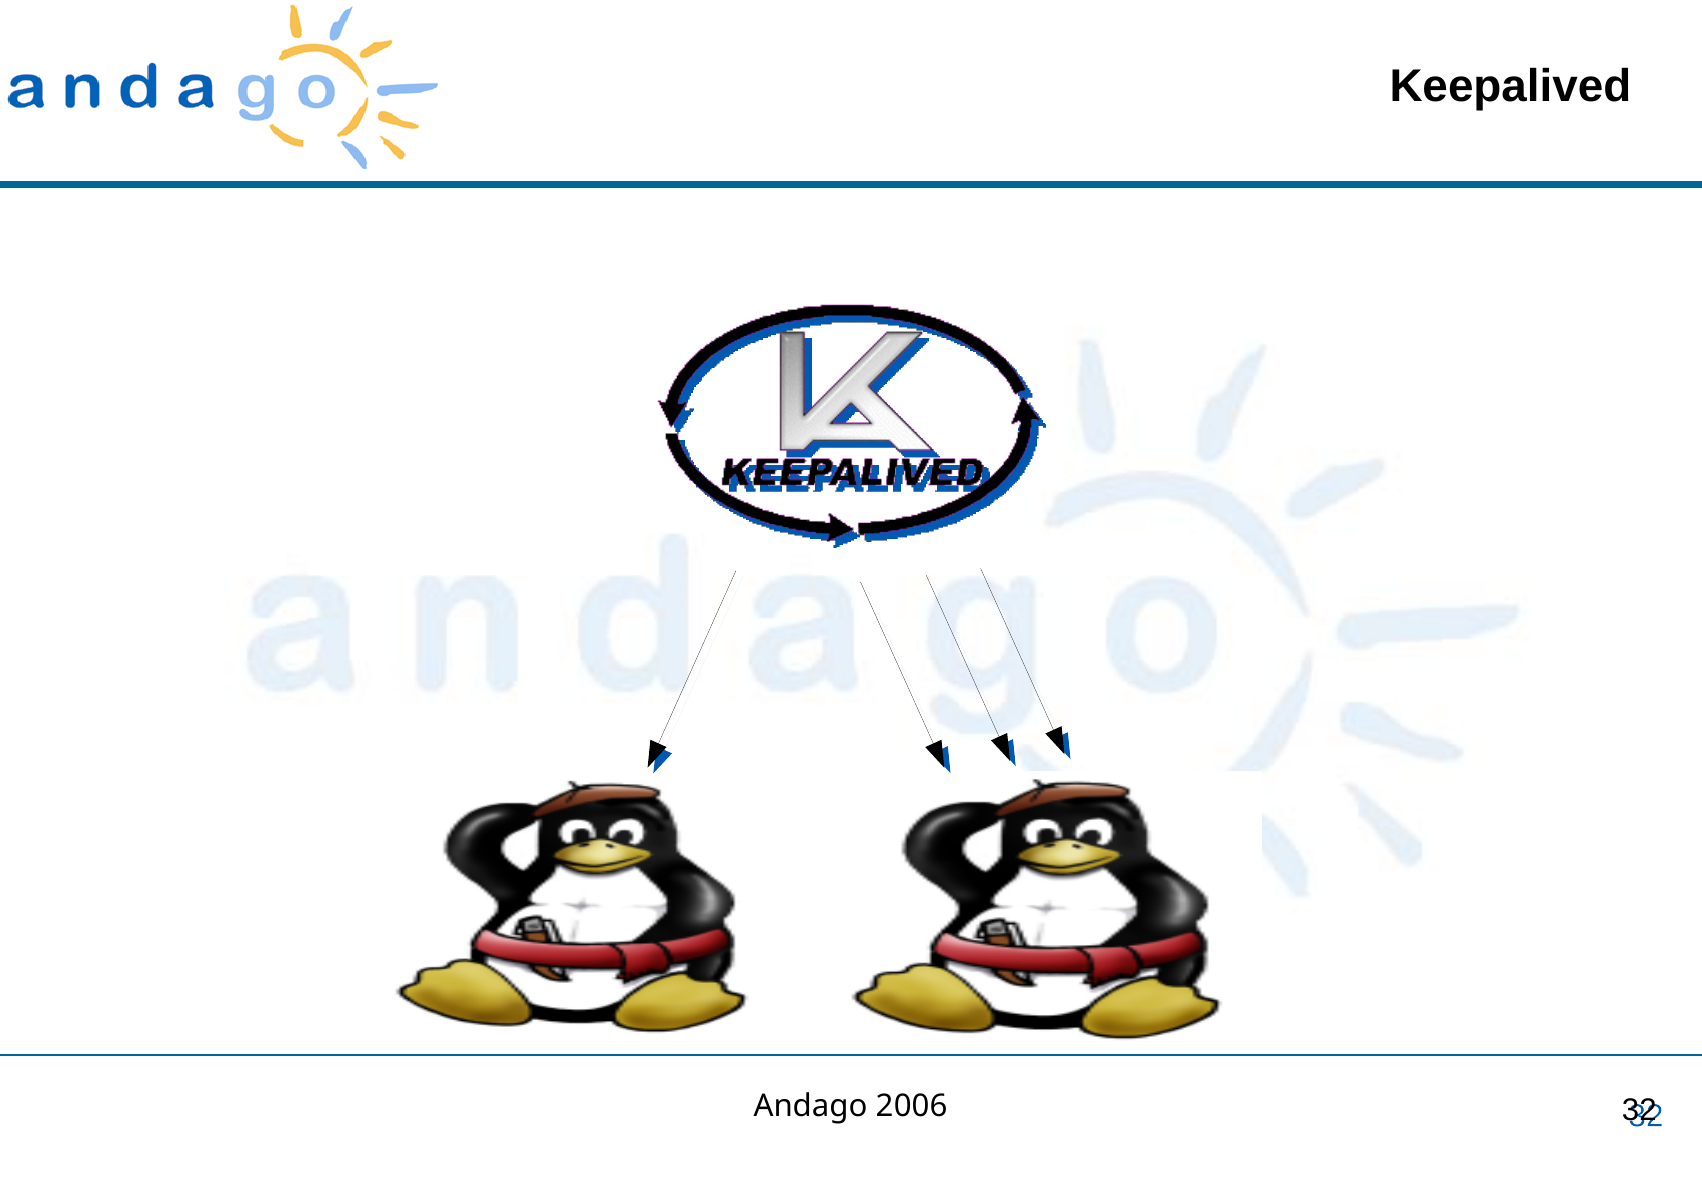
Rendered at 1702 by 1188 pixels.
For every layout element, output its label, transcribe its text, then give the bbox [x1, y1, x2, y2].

title Keepalived [255, 0, 1702, 188]
picture [0, 0, 255, 175]
picture [224, 302, 1538, 1049]
